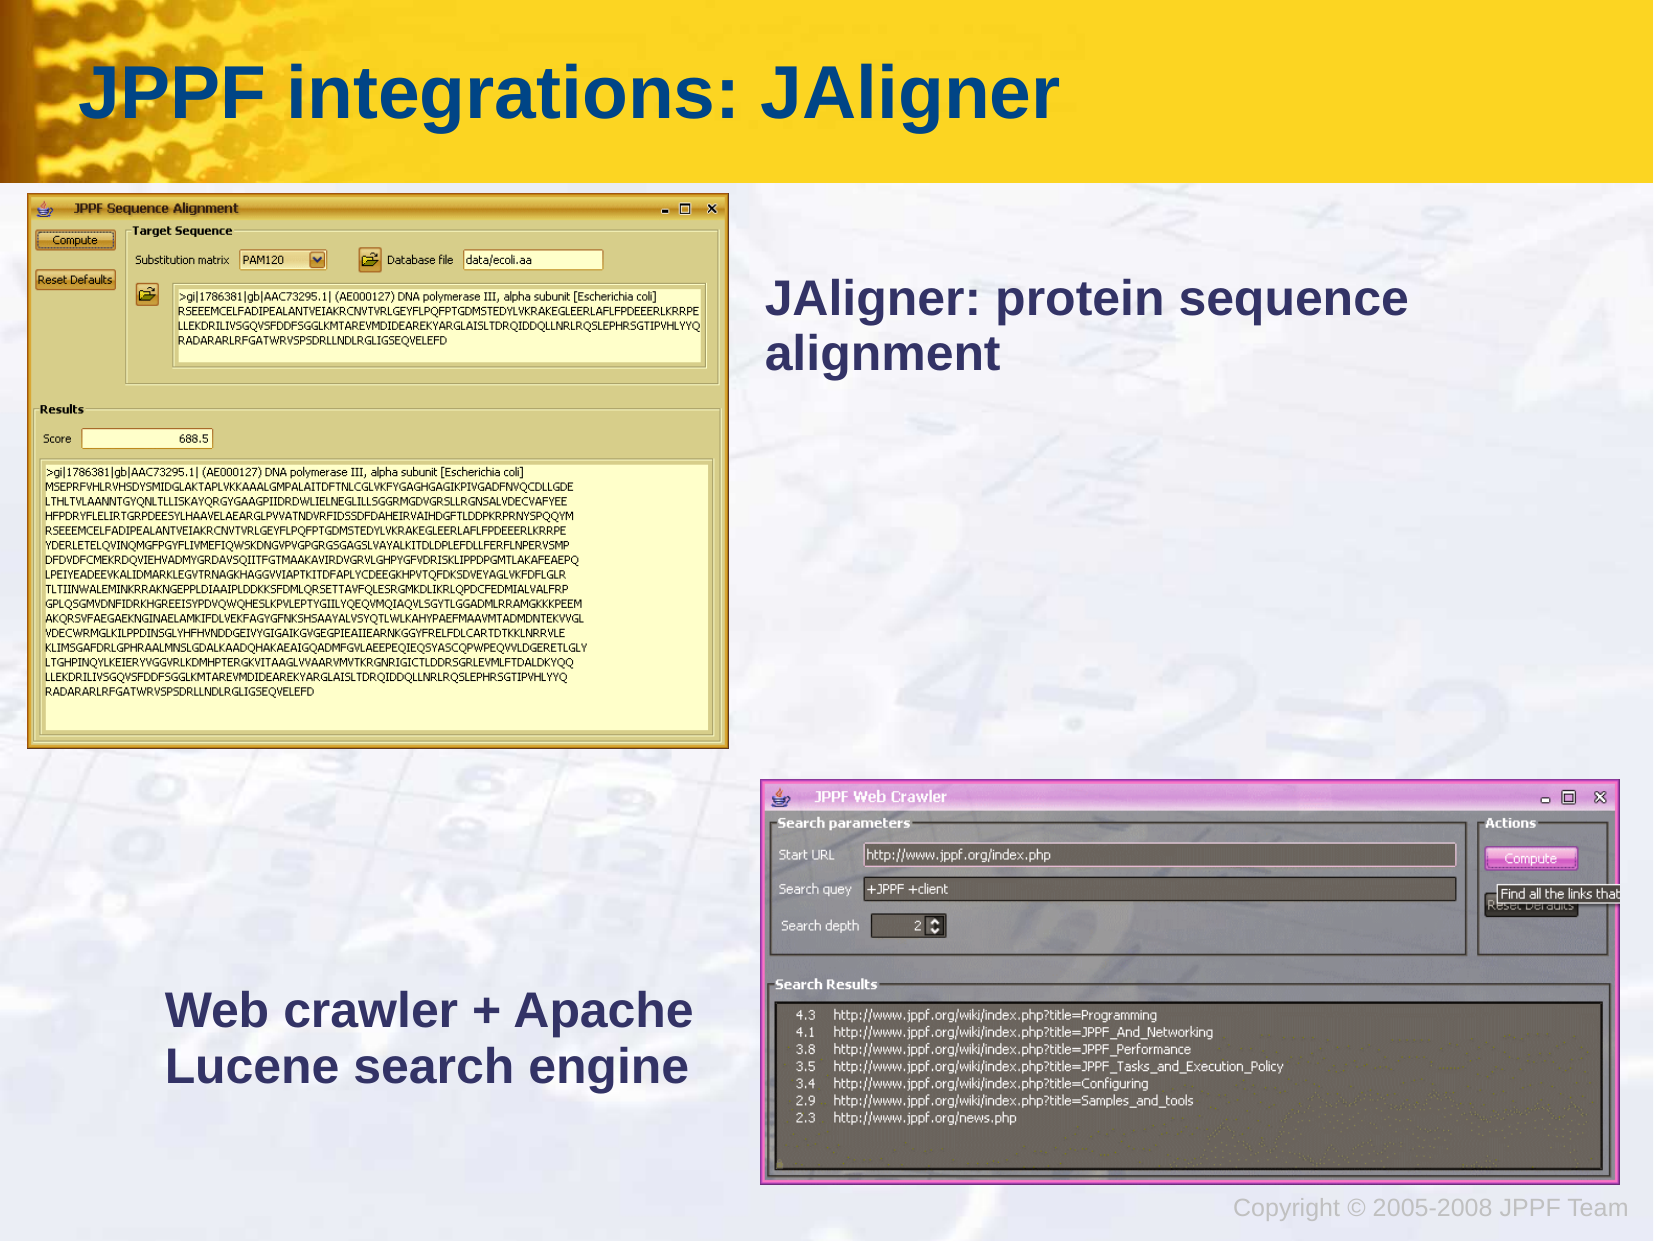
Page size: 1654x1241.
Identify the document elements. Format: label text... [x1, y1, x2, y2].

text_box Web crawler + Apache Lucene search engine [150, 975, 713, 1104]
title JPPF integrations: JAligner [78, 25, 1567, 161]
picture [0, 0, 1654, 1241]
text_box JAligner: protein sequence alignment [750, 262, 1426, 392]
